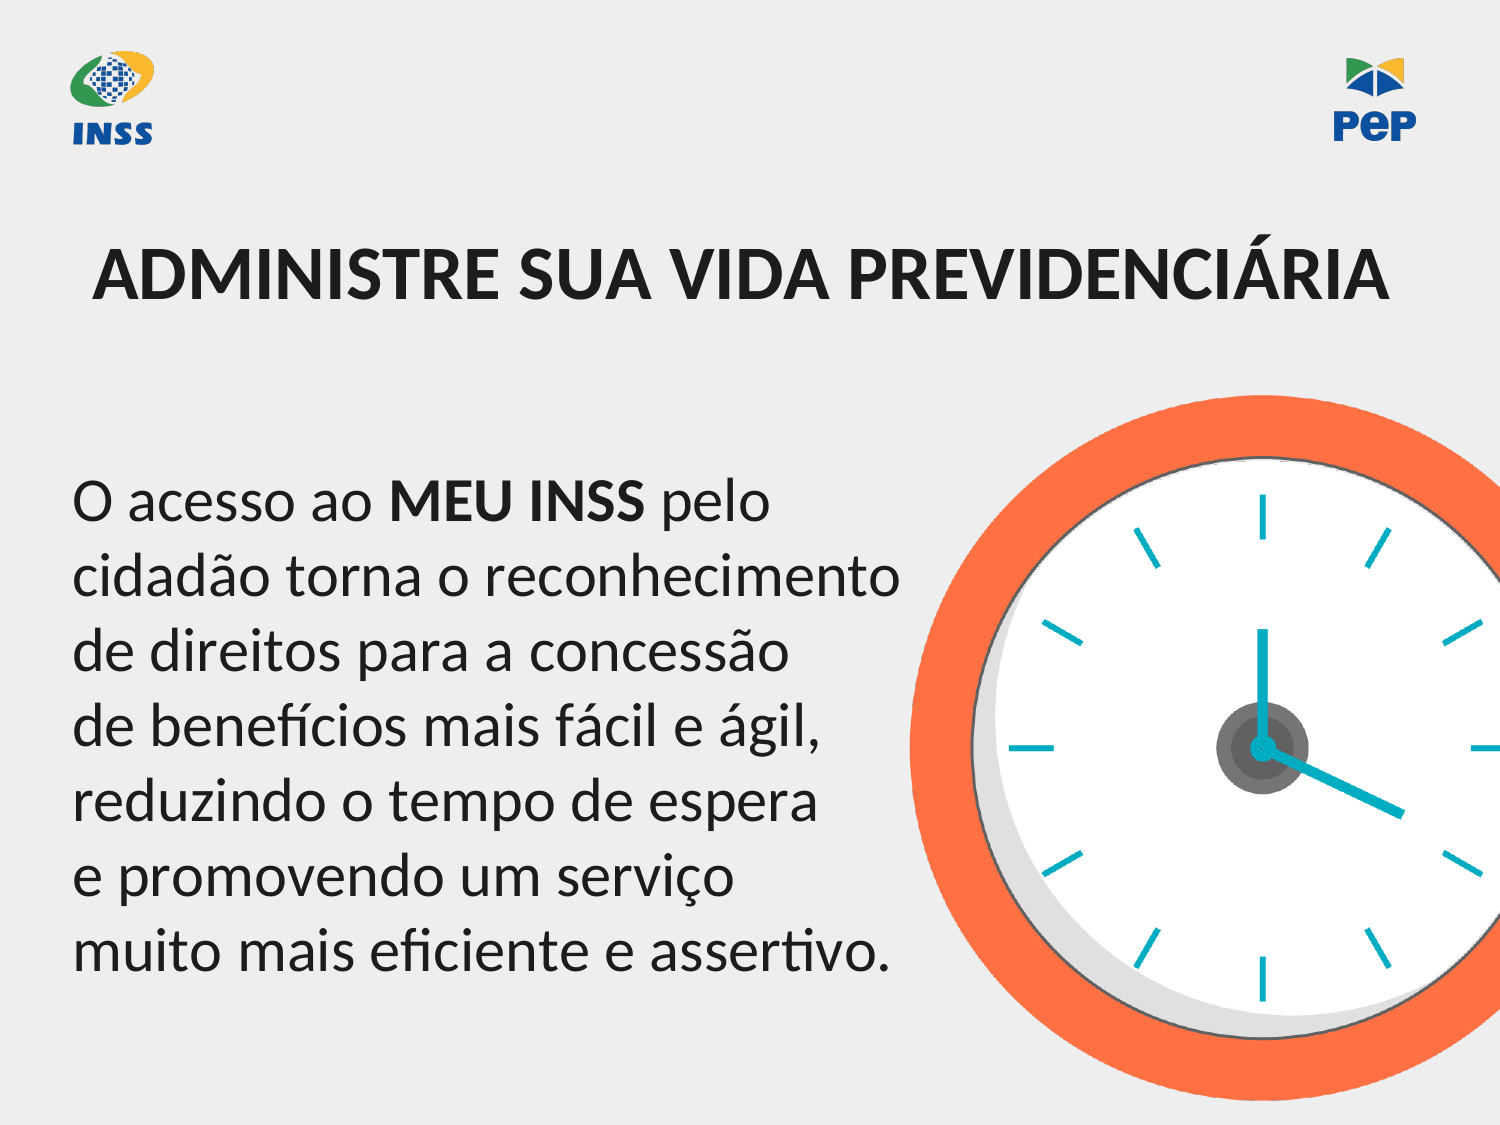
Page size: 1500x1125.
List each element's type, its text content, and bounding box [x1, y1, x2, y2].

picture [909, 395, 1500, 1101]
title ADMINISTRE SUA VIDA PREVIDENCIÁRIA [59, 175, 1426, 363]
picture [1334, 58, 1416, 141]
picture [70, 51, 154, 145]
list O acesso ao MEU INSS pelo cidadão torna o reconhecimento de direitos para a concessão de benefícios mais fácil e ágil, reduzindo o tempo de espera e promovendo um serviço muito mais eficiente e assertivo. [57, 451, 909, 1022]
